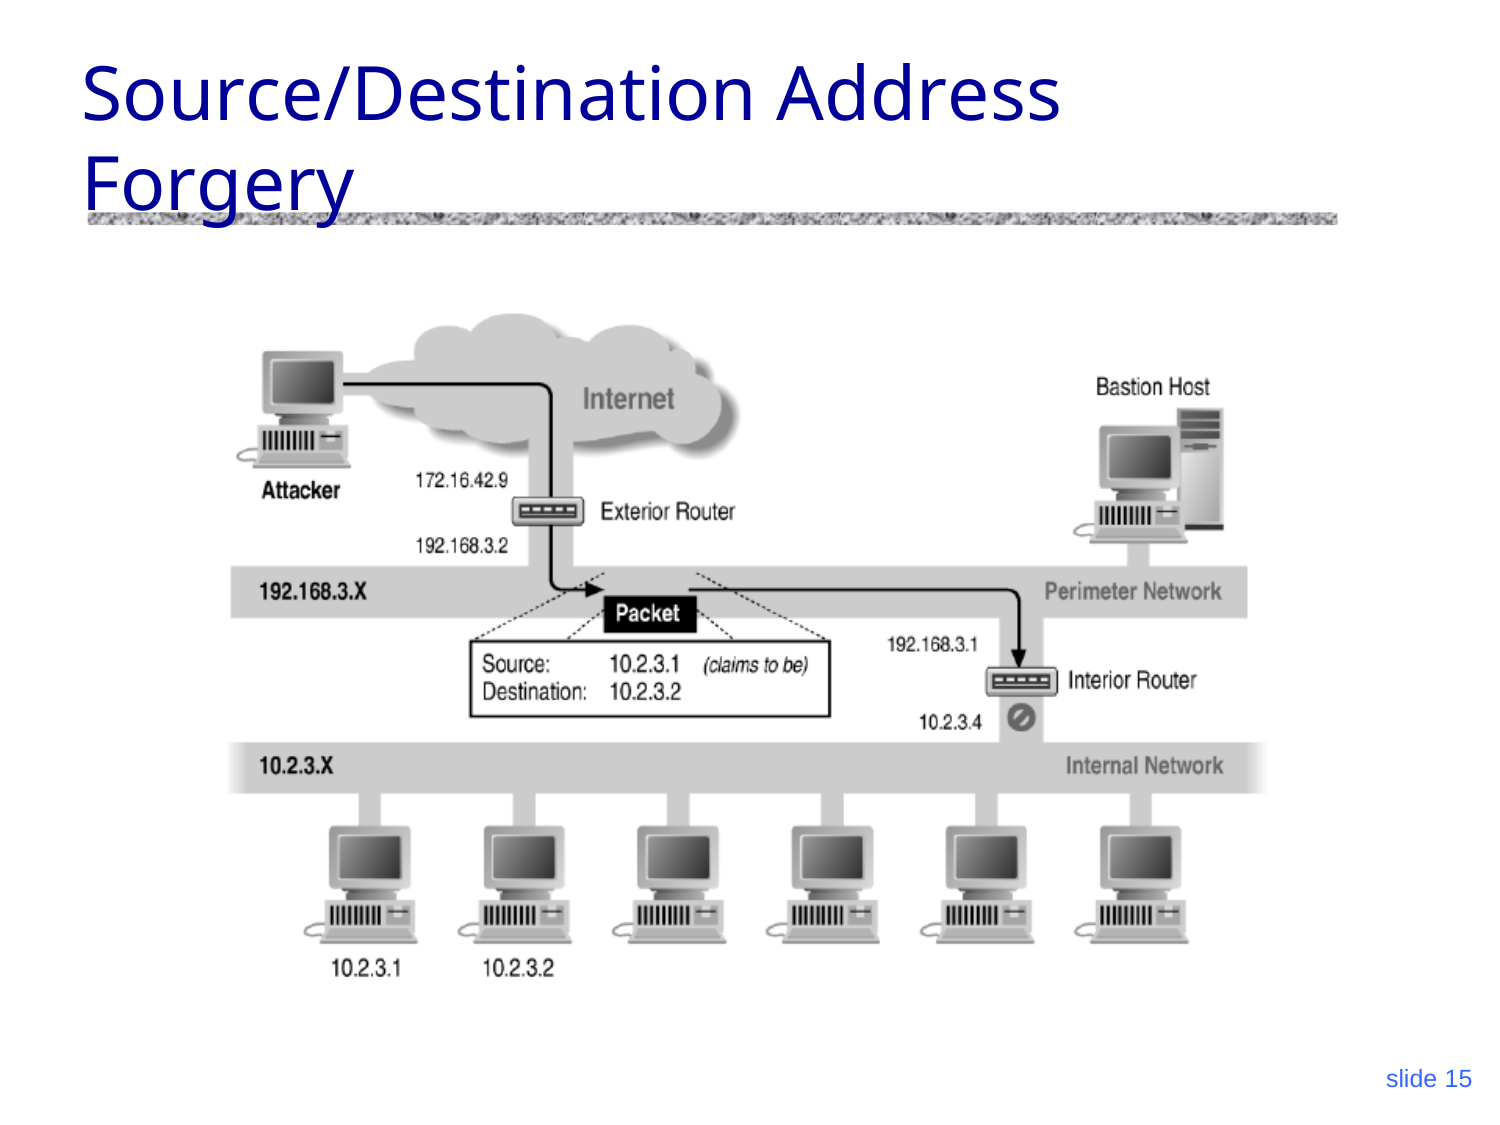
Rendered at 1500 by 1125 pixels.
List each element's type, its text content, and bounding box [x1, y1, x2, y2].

text_box slide <number> [1174, 1025, 1488, 1101]
picture [87, 212, 229, 226]
text_box Source/Destination Address Forgery [66, 37, 1342, 188]
picture [212, 292, 1268, 988]
picture [330, 212, 1338, 226]
picture [229, 212, 331, 226]
